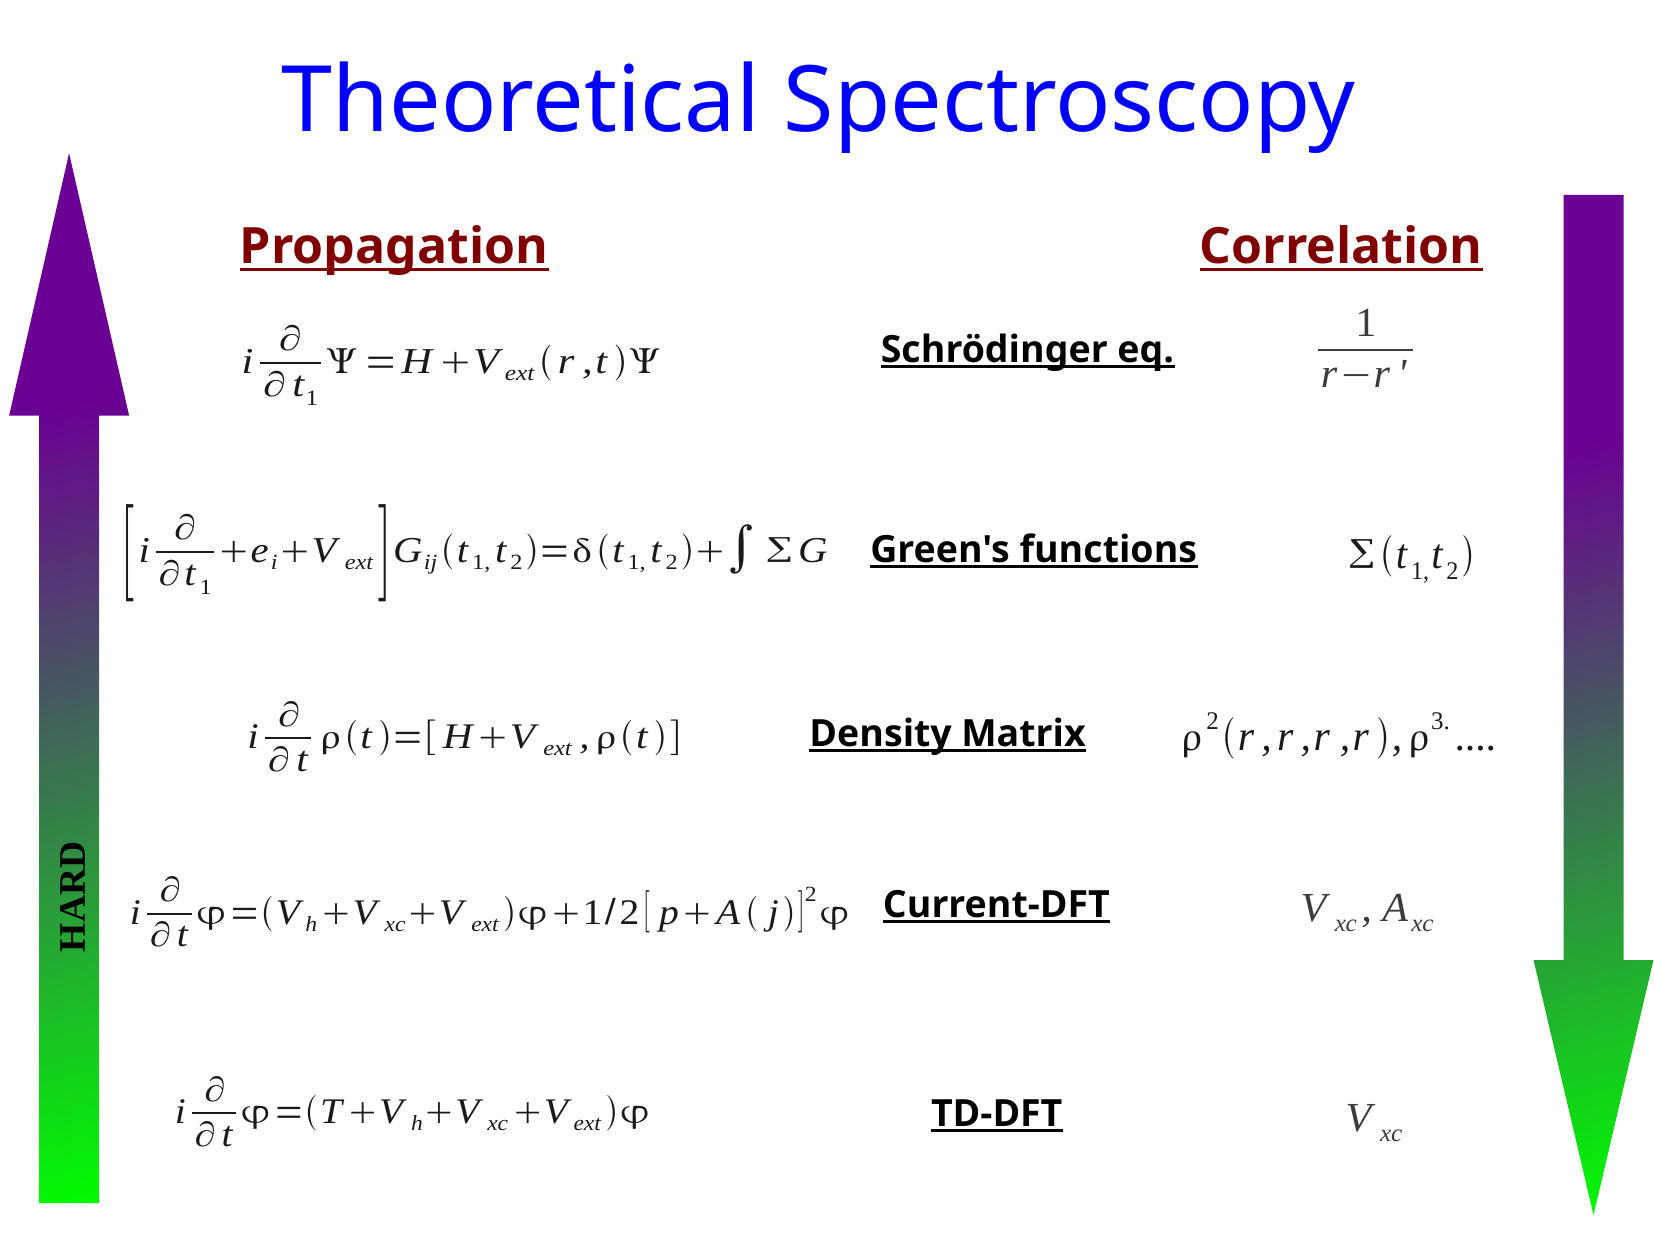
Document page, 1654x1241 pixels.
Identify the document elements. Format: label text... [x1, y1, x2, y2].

chart [120, 870, 861, 956]
text_box TD-DFT [916, 1078, 1141, 1156]
chart [236, 694, 691, 781]
text_box HARD [43, 826, 101, 967]
chart [1335, 532, 1484, 586]
text_box Correlation [1185, 203, 1541, 316]
text_box Current-DFT [868, 870, 1195, 947]
text_box Propagation [225, 203, 602, 301]
chart [1170, 707, 1507, 763]
chart [1305, 300, 1425, 398]
chart [1335, 1095, 1413, 1147]
text_box Schrödinger eq. [866, 315, 1250, 392]
chart [112, 503, 838, 604]
text_box [9, 153, 130, 1204]
chart [1290, 885, 1446, 937]
text_box [1533, 194, 1654, 1216]
chart [165, 1069, 662, 1156]
title Theoretical Spectroscopy [75, 0, 1564, 193]
text_box Density Matrix [794, 699, 1140, 776]
chart [231, 318, 674, 411]
text_box Green's functions [855, 514, 1284, 592]
